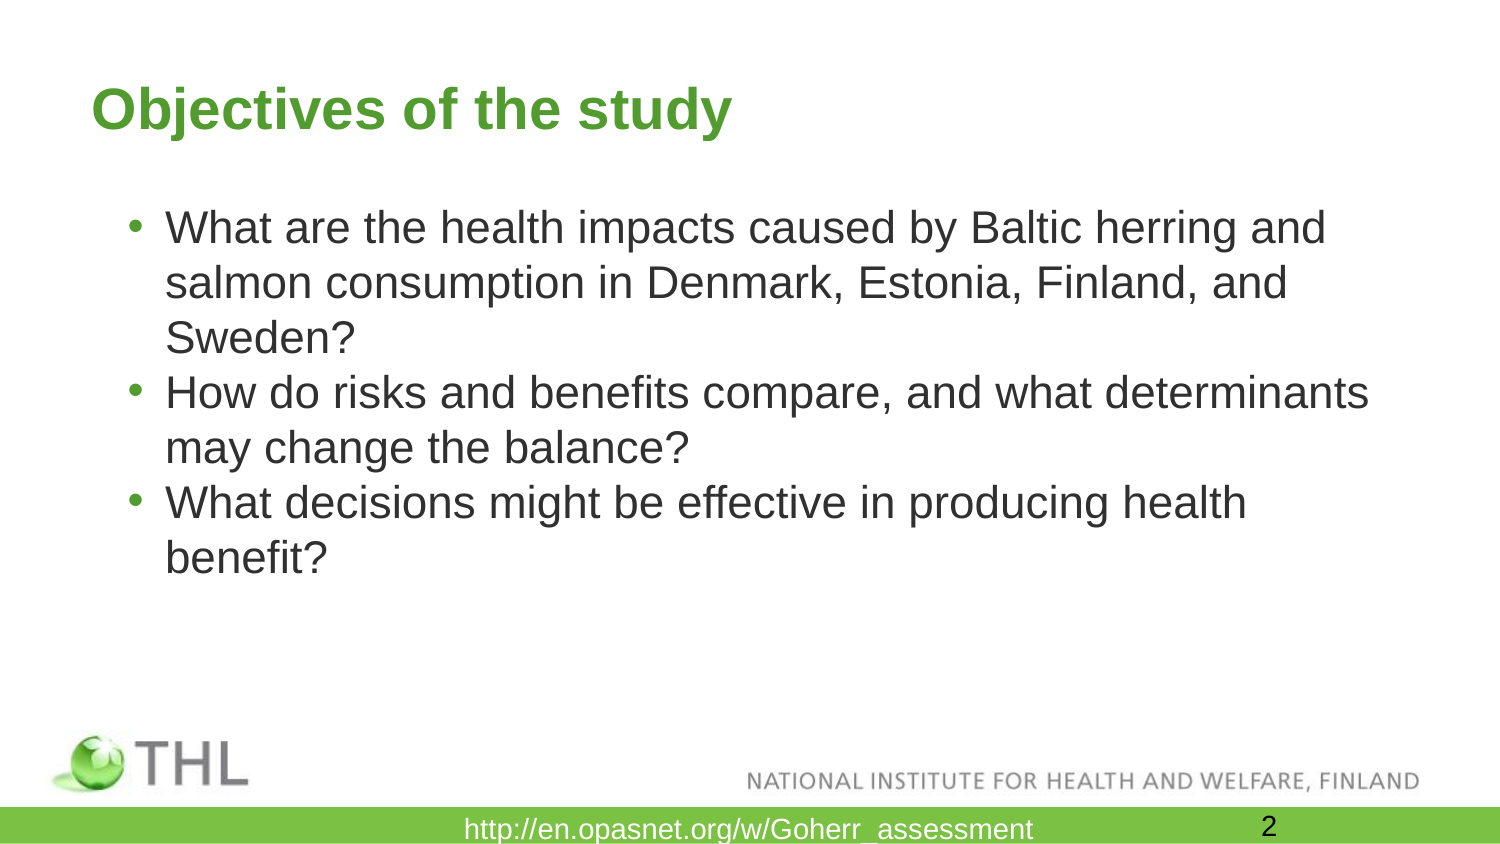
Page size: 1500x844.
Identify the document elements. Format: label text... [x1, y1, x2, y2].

title Objectives of the study [76, 32, 1424, 156]
slide_number <number> [1246, 811, 1424, 839]
picture [715, 763, 1465, 801]
list What are the health impacts caused by Baltic herring and salmon consumption in Denmark, Estonia, Finland, and Sweden? How do risks and benefits compare, and what determinants may change the balance? What decisions might be effective in producing health benefit? [75, 182, 1424, 724]
picture [24, 719, 275, 803]
